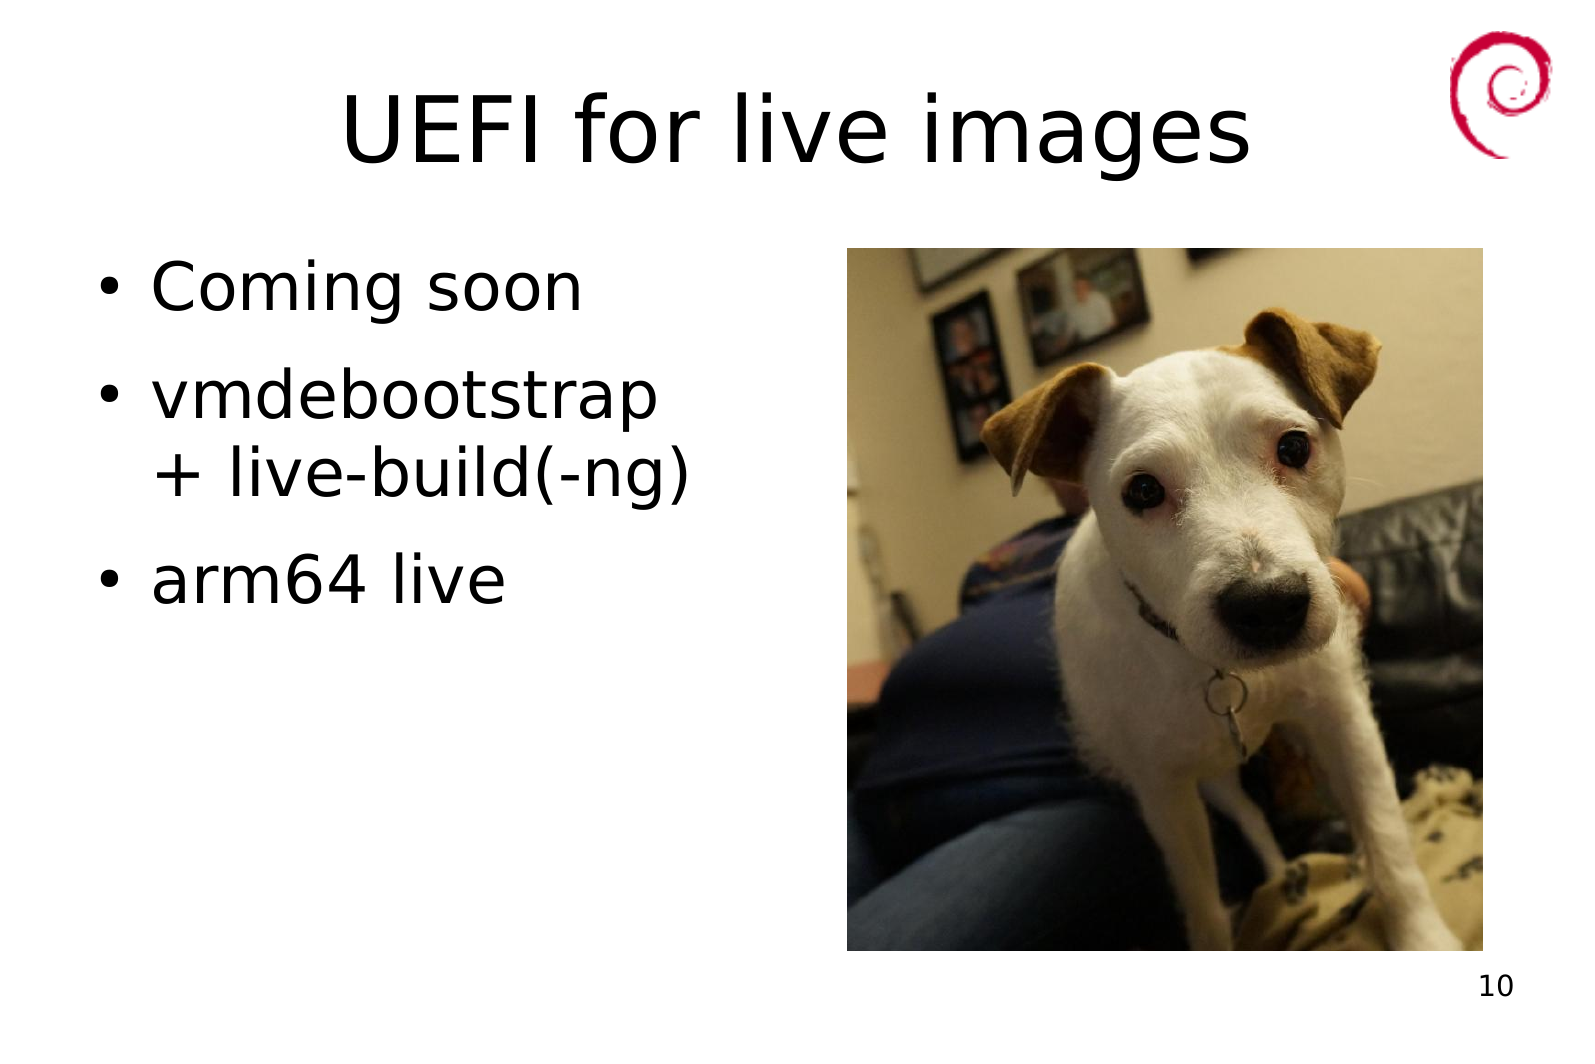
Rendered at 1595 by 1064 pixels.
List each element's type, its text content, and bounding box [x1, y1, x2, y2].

picture [1450, 31, 1555, 159]
list Coming soon vmdebootstrap + live-build(-ng) arm64 live [79, 248, 780, 951]
title UEFI for live images [79, 42, 1515, 220]
picture [814, 248, 1516, 951]
